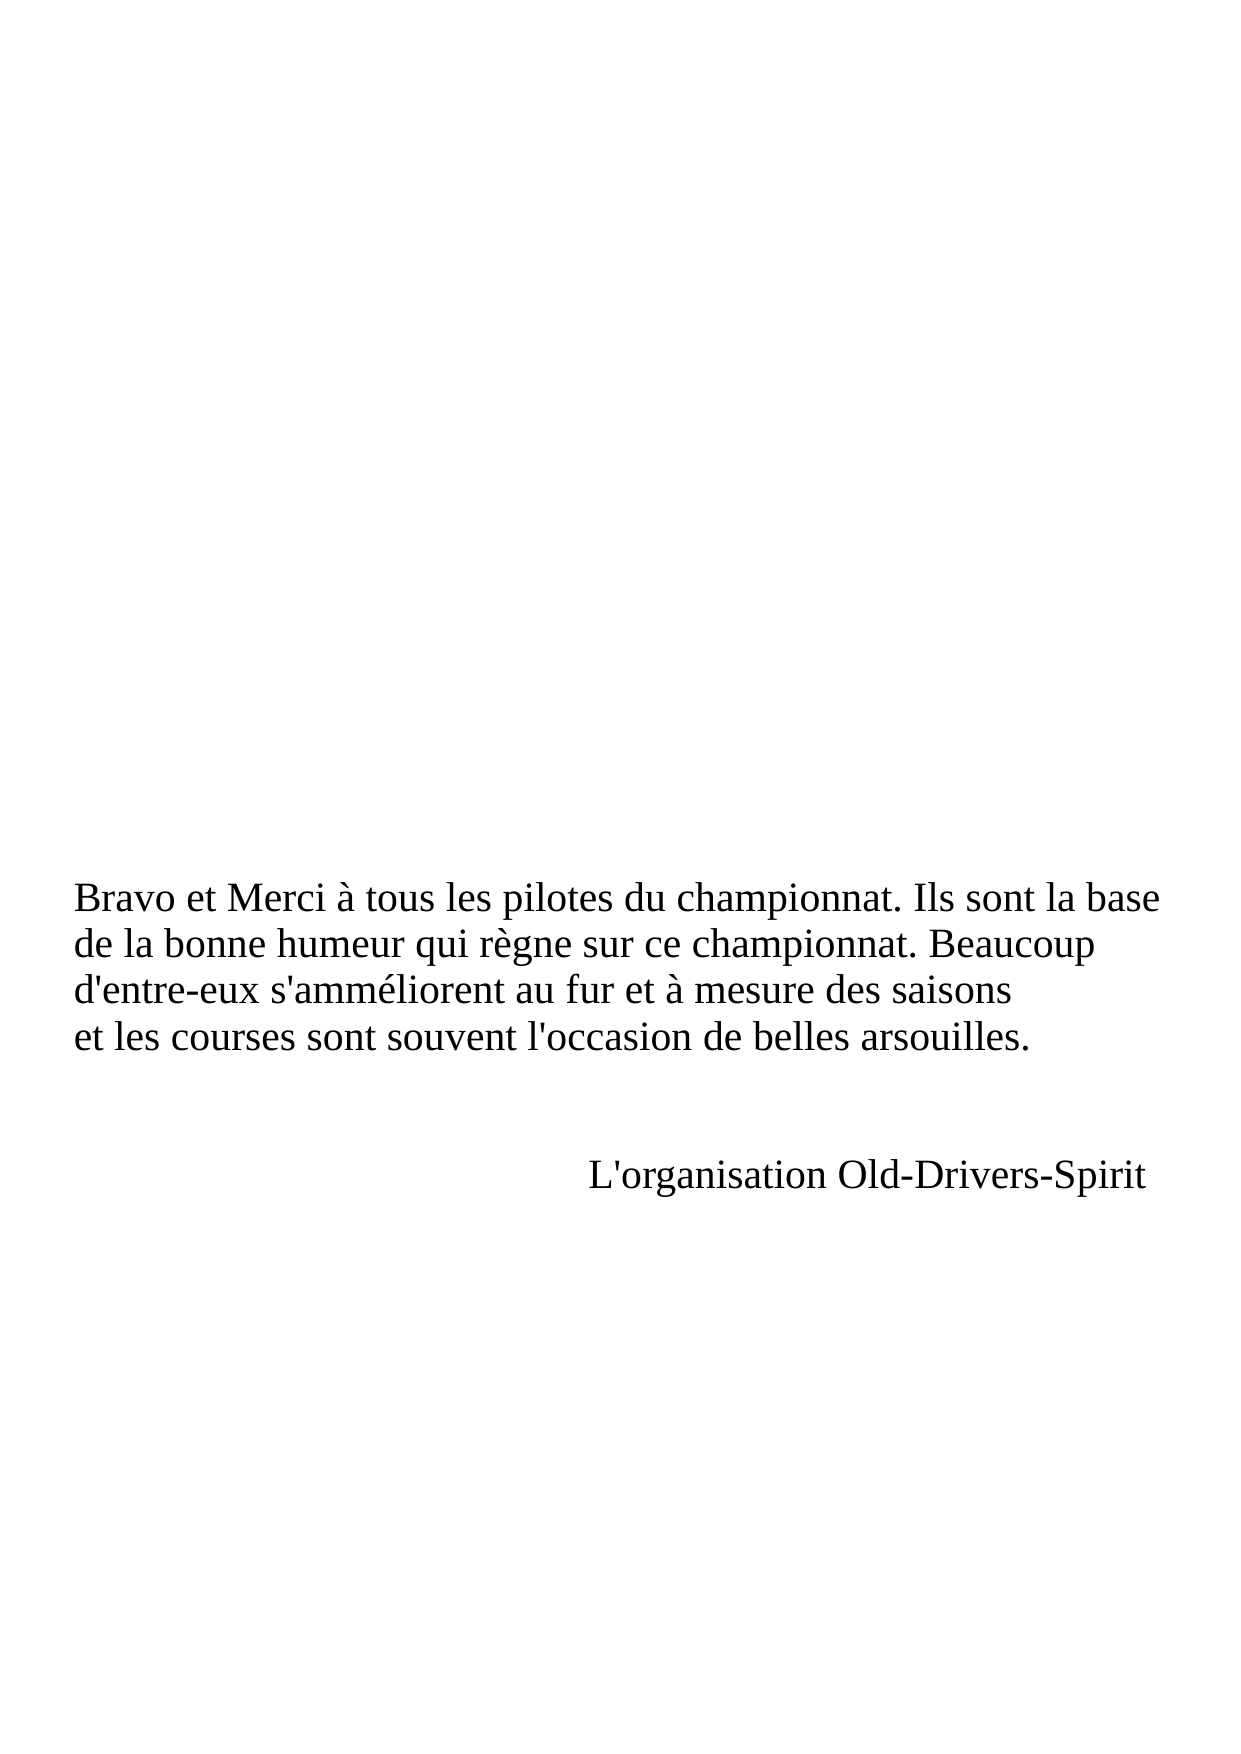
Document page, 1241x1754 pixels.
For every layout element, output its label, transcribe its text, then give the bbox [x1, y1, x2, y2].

text_box Bravo et Merci à tous les pilotes du championnat. Ils sont la base de la bonne humeur qui règne sur ce championnat. Beaucoup d'entre-eux s'amméliorent au fur et à mesure des saisons et les courses sont souvent l'occasion de belles arsouilles. L'organisation Old-Drivers-Spirit [59, 866, 1182, 1211]
